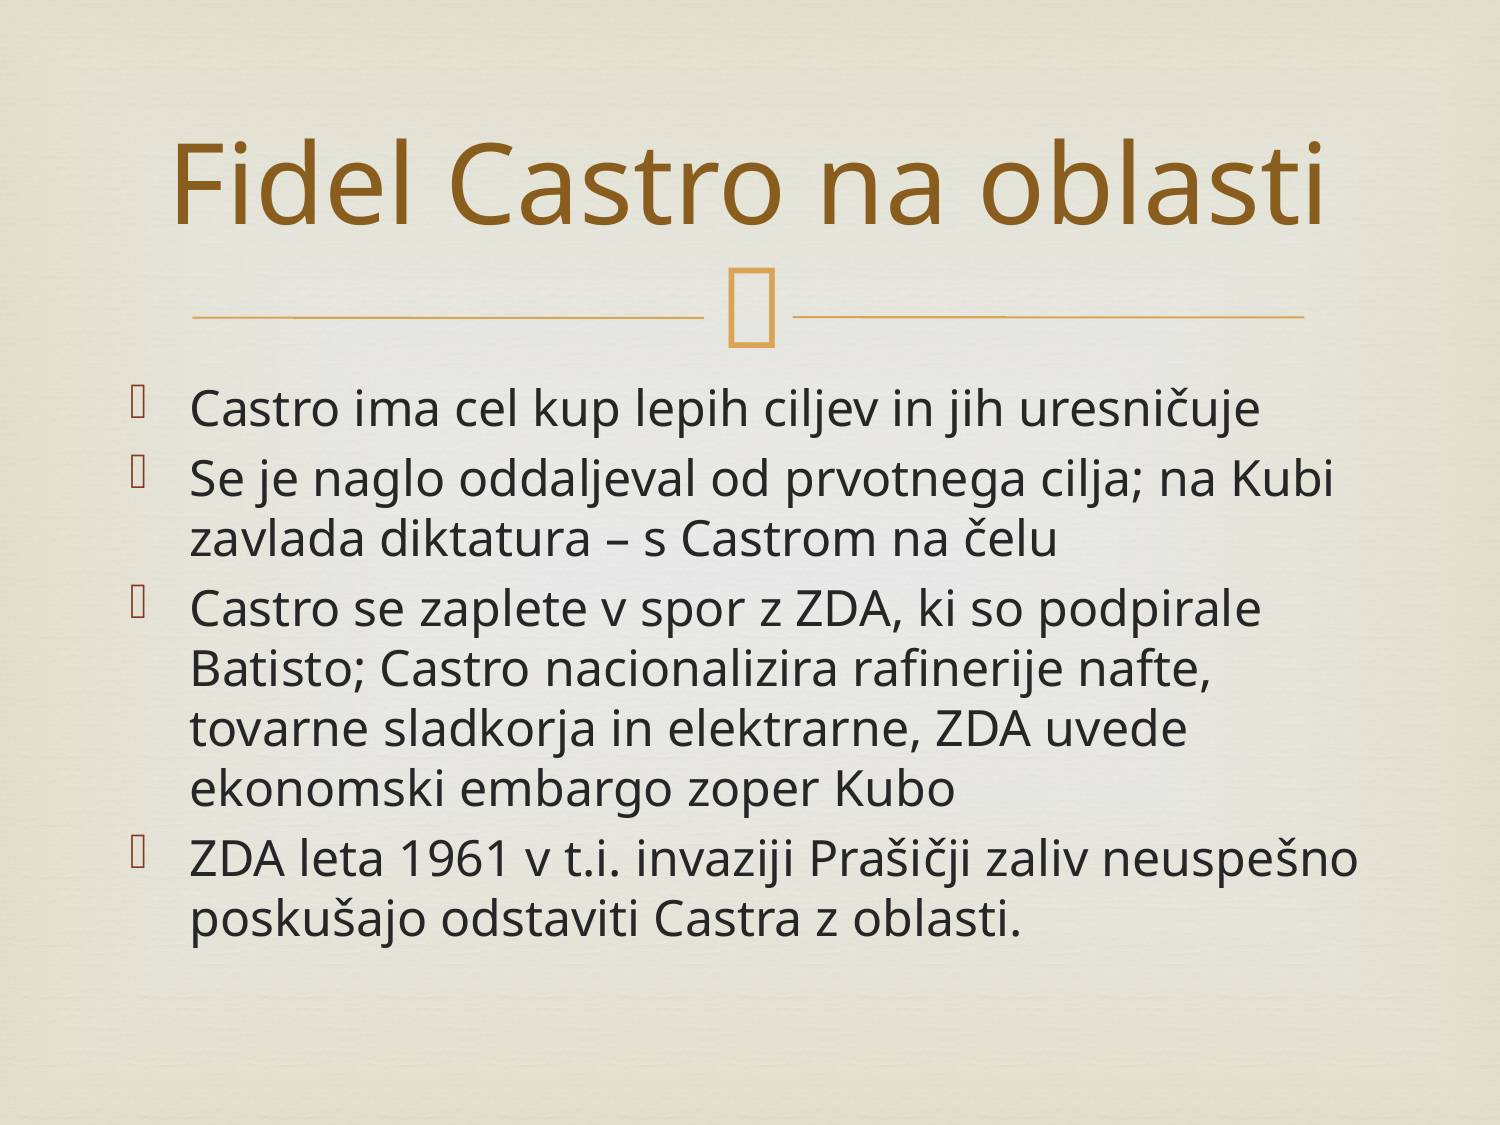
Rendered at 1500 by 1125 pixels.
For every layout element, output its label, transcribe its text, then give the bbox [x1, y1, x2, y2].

list Castro ima cel kup lepih ciljev in jih uresničuje Se je naglo oddaljeval od prvotnega cilja; na Kubi zavlada diktatura – s Castrom na čelu Castro se zaplete v spor z ZDA, ki so podpirale Batisto; Castro nacionalizira rafinerije nafte, tovarne sladkorja in elektrarne, ZDA uvede ekonomski embargo zoper Kubo ZDA leta 1961 v t.i. invaziji Prašičji zaliv neuspešno poskušajo odstaviti Castra z oblasti. [114, 368, 1388, 1005]
title Fidel Castro na oblasti [113, 93, 1386, 267]
